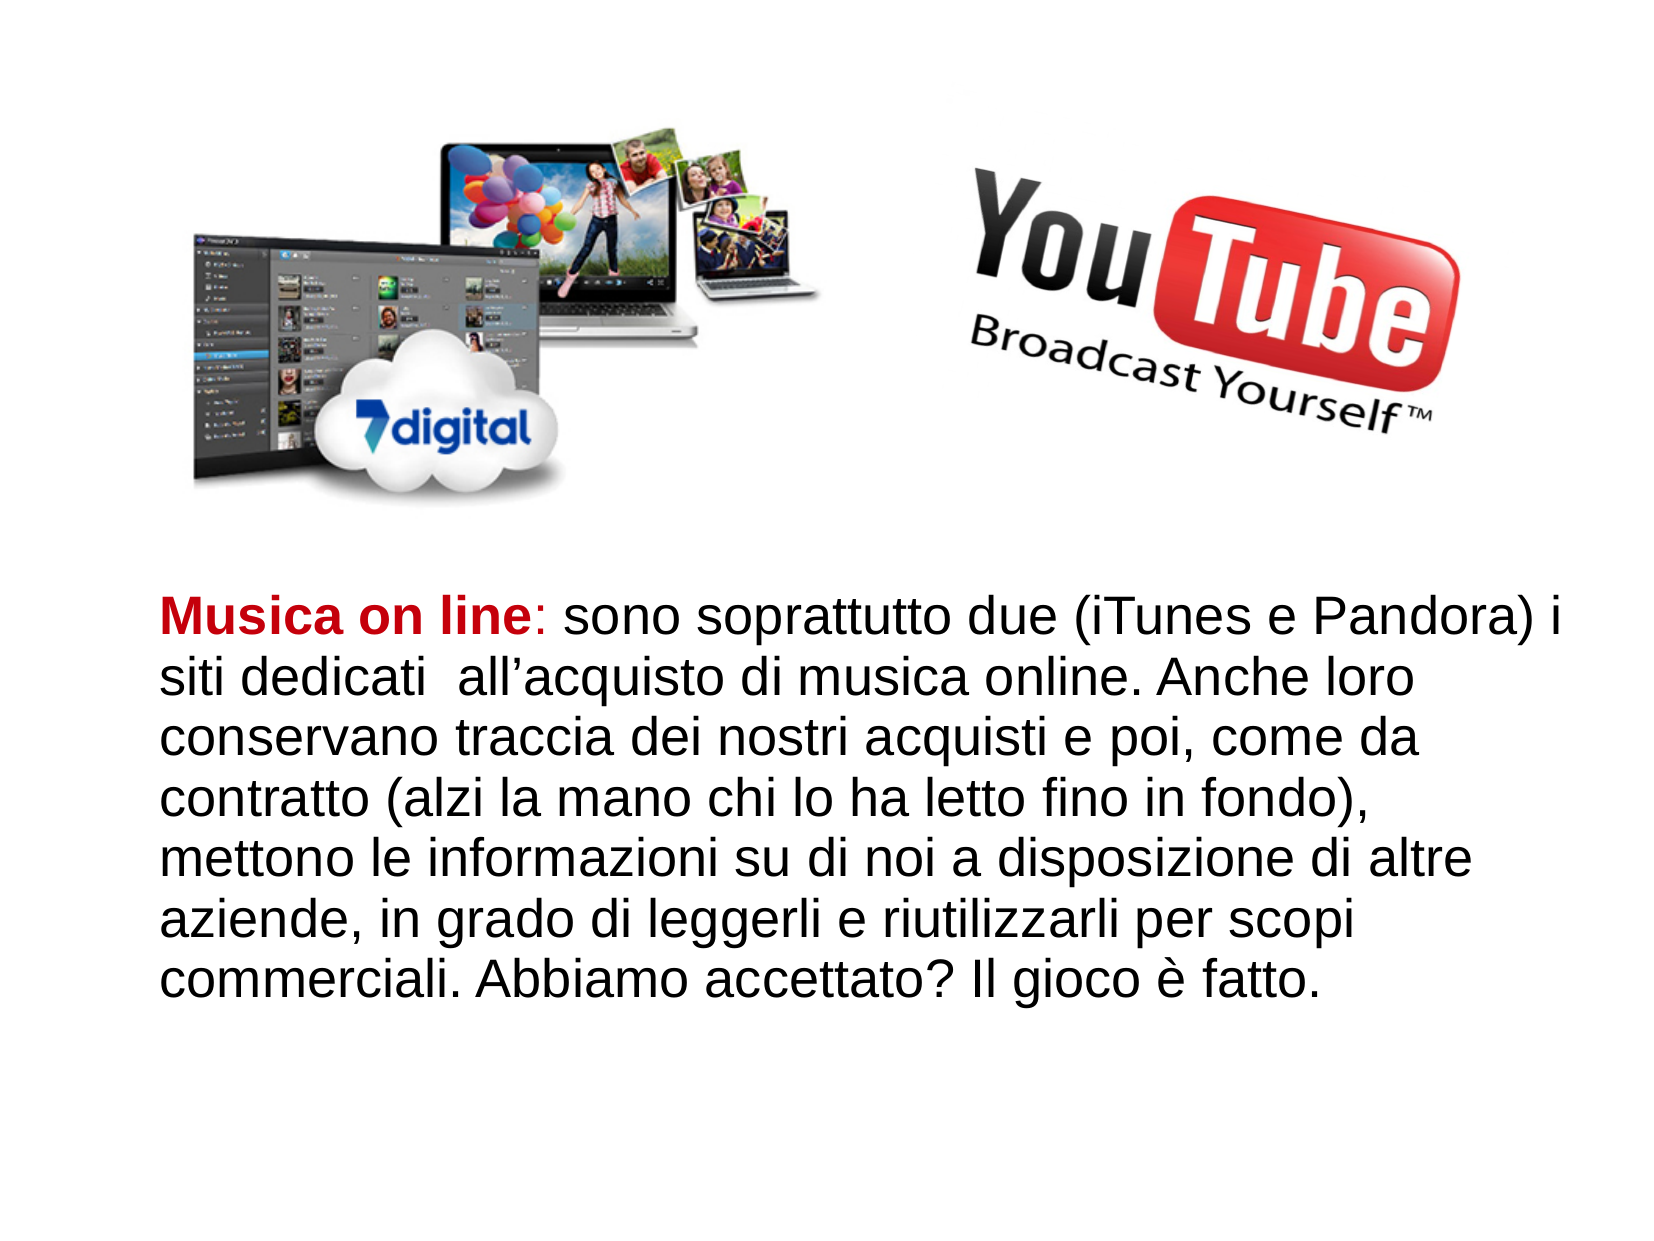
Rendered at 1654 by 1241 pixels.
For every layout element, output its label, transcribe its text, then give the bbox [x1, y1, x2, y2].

list Musica on line: sono soprattutto due (iTunes e Pandora) i siti dedicati all’acquisto di musica online. Anche loro conservano traccia dei nostri acquisti e poi, come da contratto (alzi la mano chi lo ha letto fino in fondo), mettono le informazioni su di noi a disposizione di altre aziende, in grado di leggerli e riutilizzarli per scopi commerciali. Abbiamo accettato? Il gioco è fatto. [88, 585, 1577, 1093]
picture [158, 118, 827, 525]
picture [885, 80, 1523, 502]
